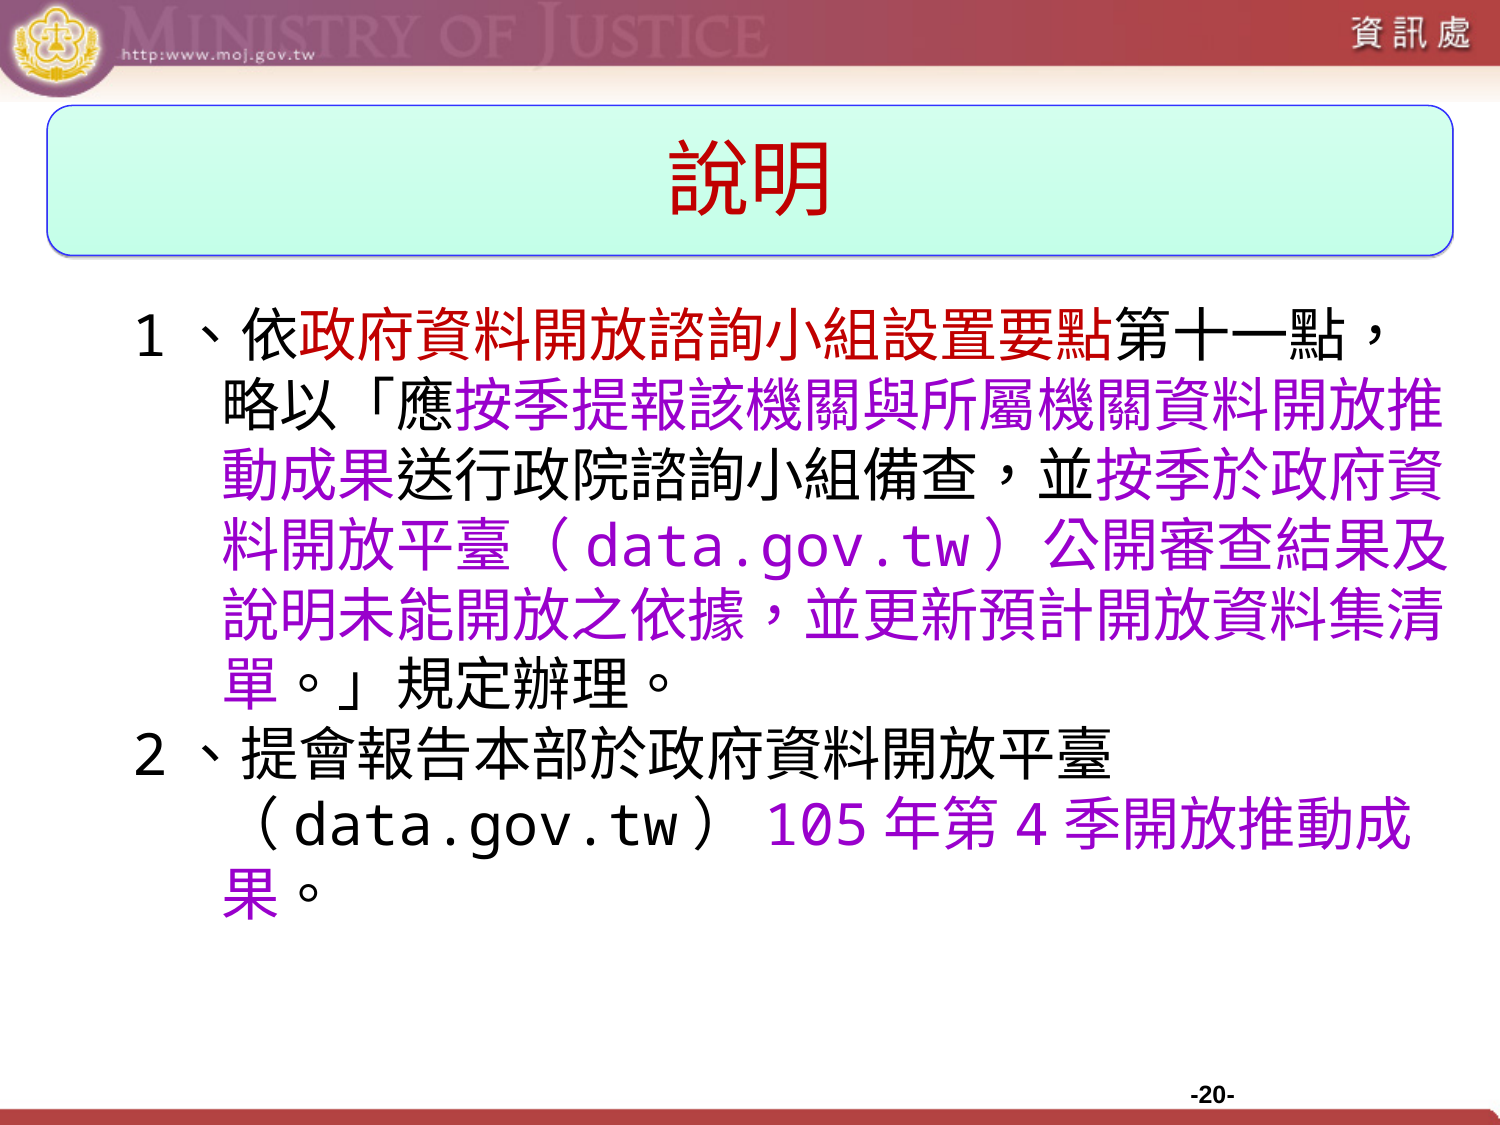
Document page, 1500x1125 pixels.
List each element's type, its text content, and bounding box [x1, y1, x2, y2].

text_box -20- [1175, 1070, 1488, 1109]
text_box 說明 [54, 113, 1446, 248]
list 1、依政府資料開放諮詢小組設置要點第十一點，略以「應按季提報該機關與所屬機關資料開放推動成果送行政院諮詢小組備查，並按季於政府資料開放平臺（data.gov.tw）公開審查結果及說明未能開放之依據，並更新預計開放資料集清單。」規定辦理。 2、提會報告本部於政府資料開放平臺（data.gov.tw）105年第4季開放推動成果。 [29, 290, 1471, 1083]
text_box [47, 105, 1453, 256]
